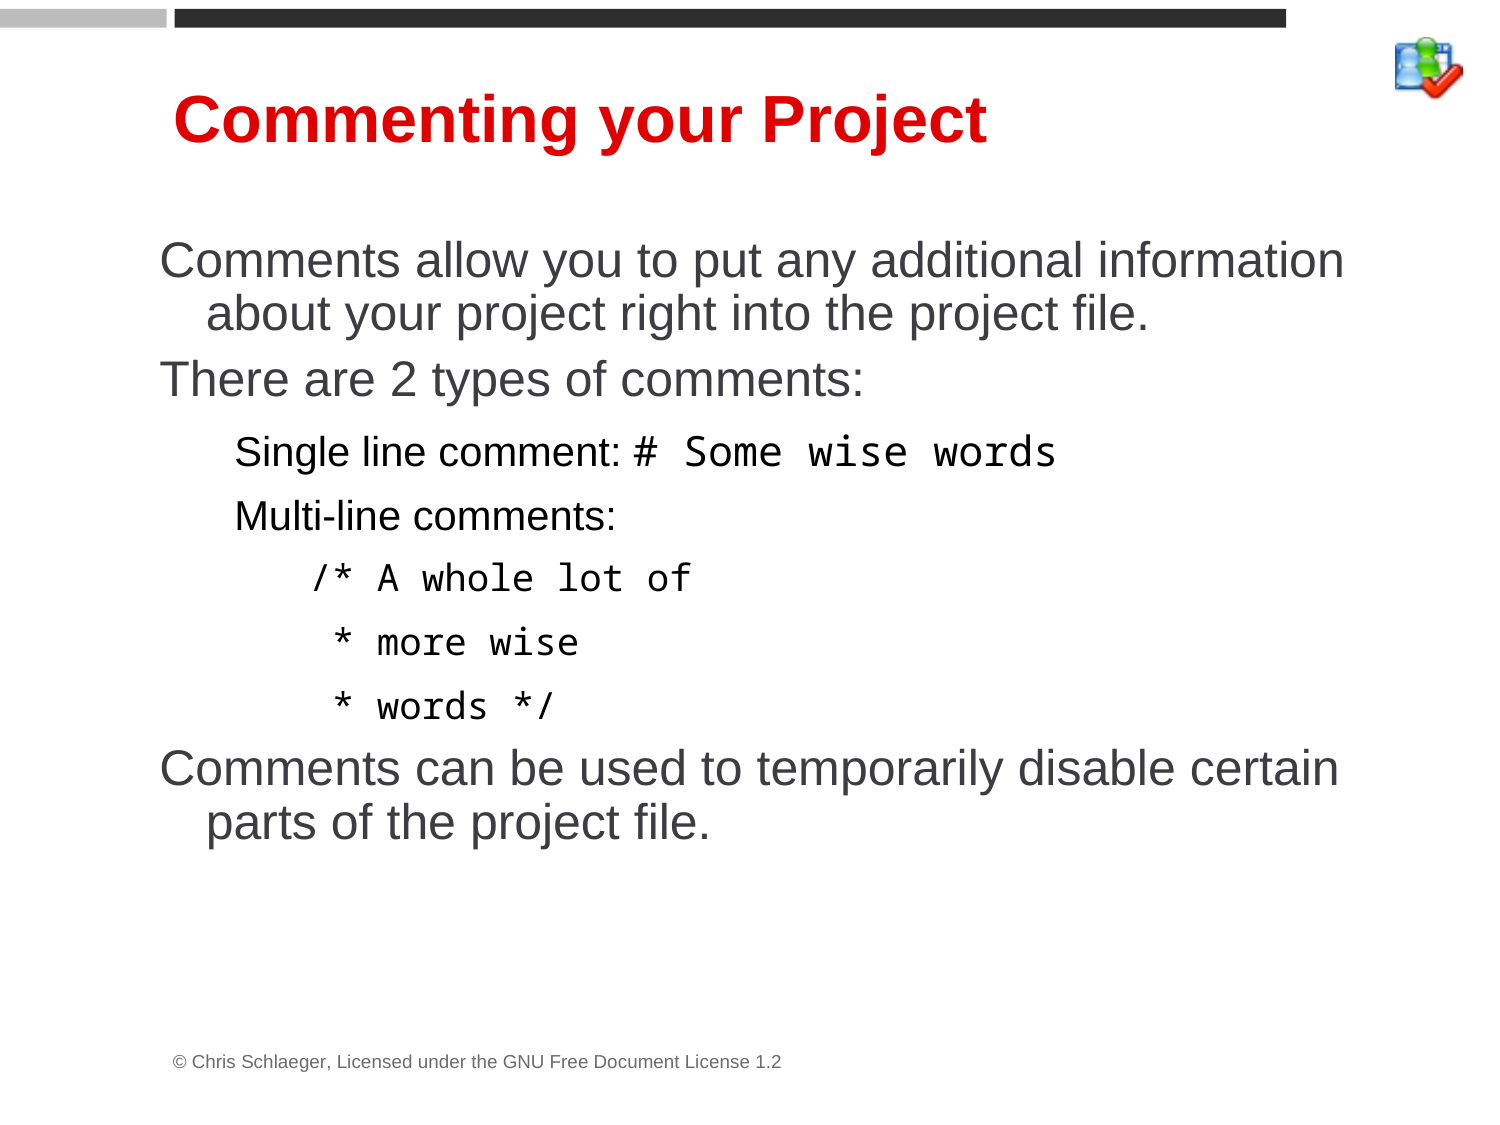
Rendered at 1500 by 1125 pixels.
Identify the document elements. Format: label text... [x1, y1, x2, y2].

list Comments allow you to put any additional information about your project right into the project file. There are 2 types of comments: Single line comment: # Some wise words Multi-line comments: /* A whole lot of * more wise * words */ Comments can be used to temporarily disable certain parts of the project file. [159, 234, 1395, 947]
picture [1395, 37, 1463, 105]
title Commenting your Project [173, 41, 1395, 205]
